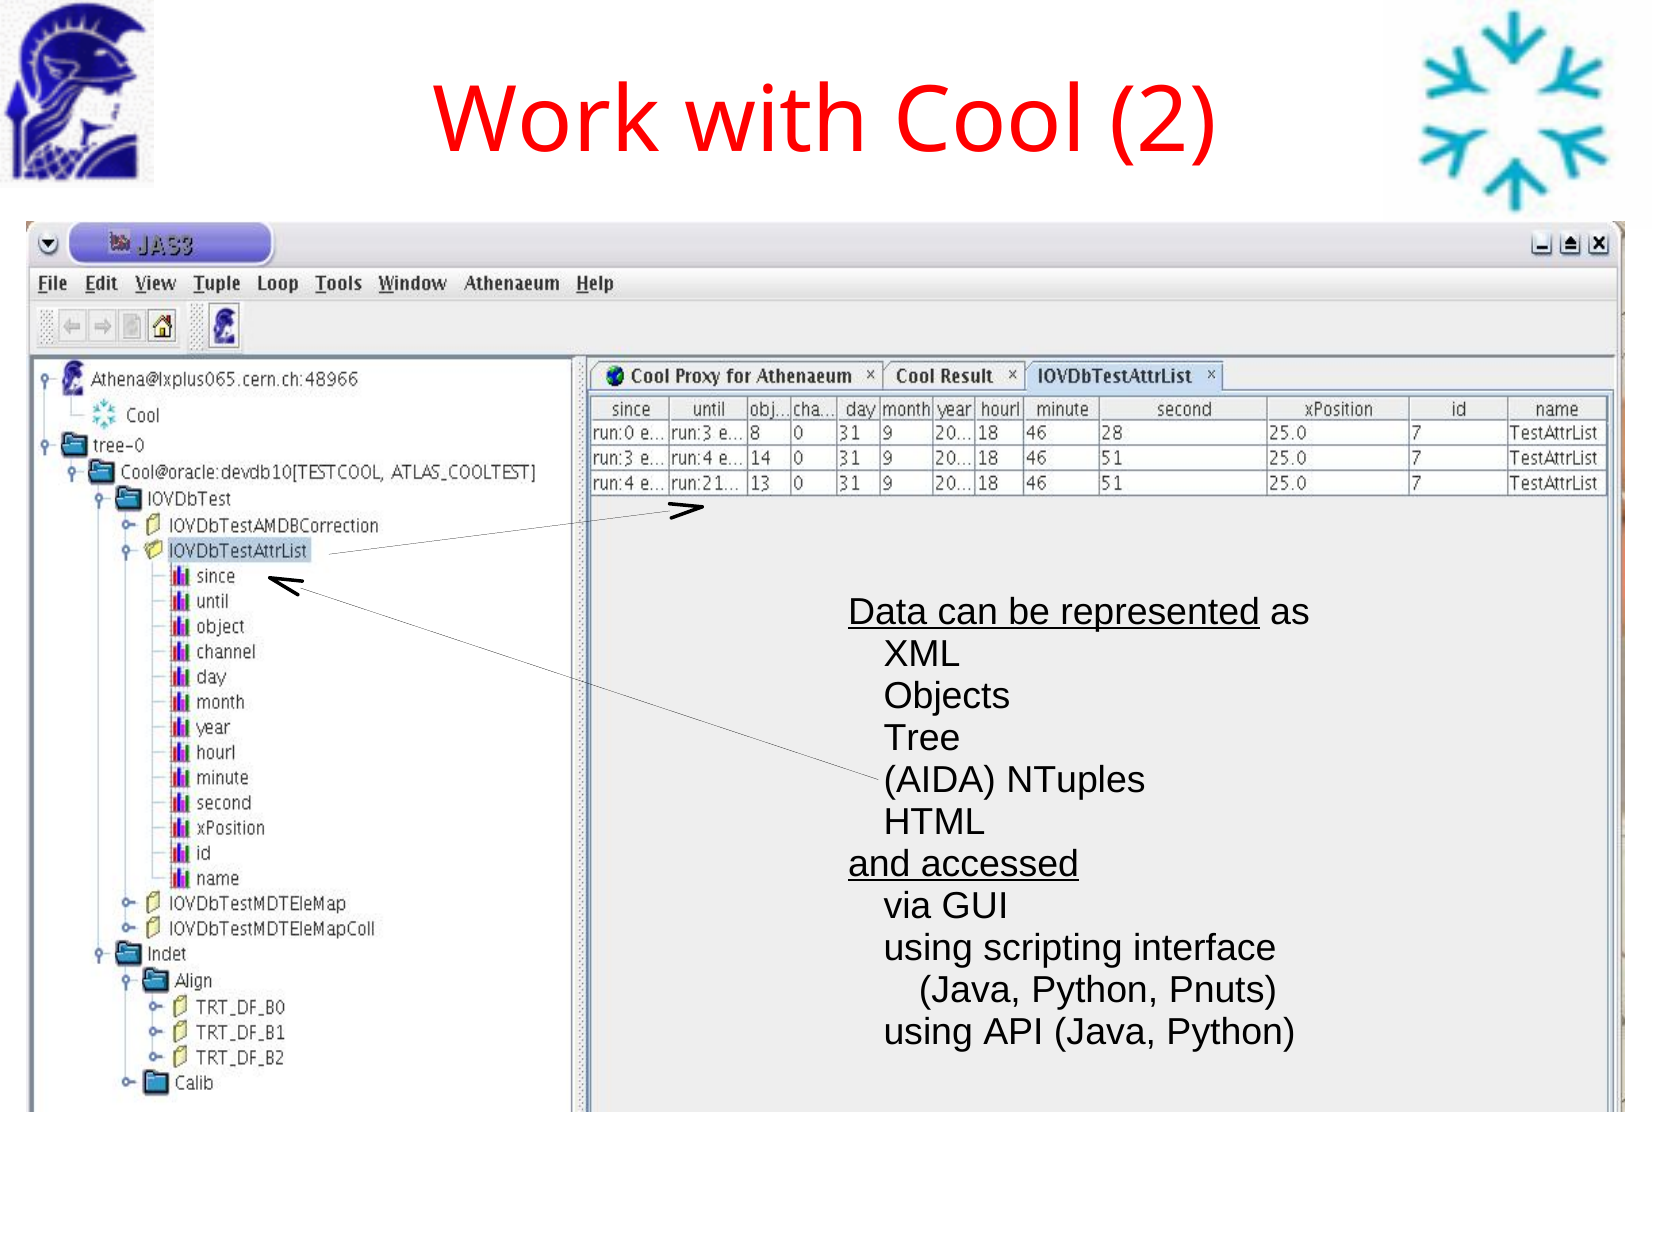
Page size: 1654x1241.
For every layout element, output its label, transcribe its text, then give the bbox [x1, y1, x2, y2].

text_box Data can be represented as XML Objects Tree (AIDA) NTuples HTML and accessed via GUI using scripting interface (Java, Python, Pnuts) using API (Java, Python) [833, 583, 1428, 1060]
title Work with Cool (2) [80, 36, 1383, 196]
picture [0, 0, 154, 188]
picture [26, 0, 1652, 1112]
